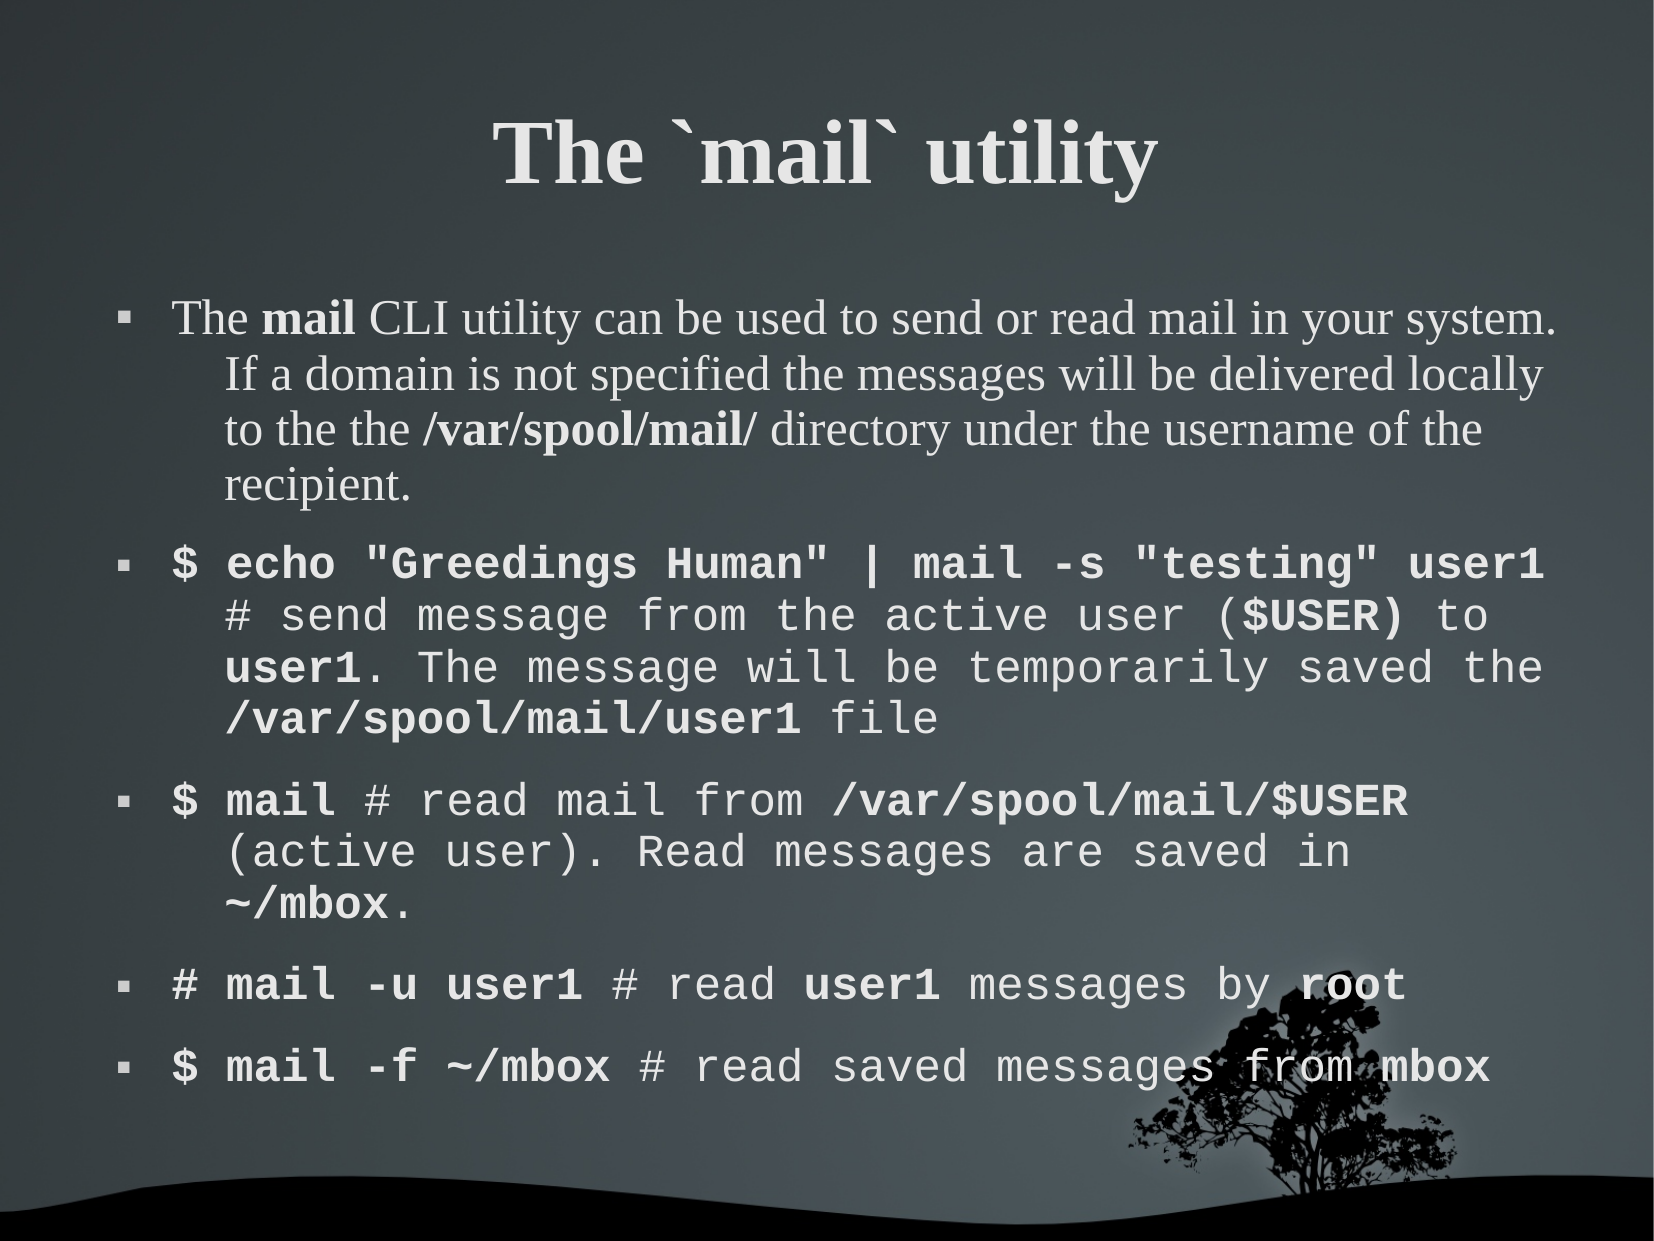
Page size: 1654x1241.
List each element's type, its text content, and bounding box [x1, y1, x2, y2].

picture [0, 0, 1654, 1241]
title The `mail` utility [82, 49, 1571, 257]
list The mail CLI utility can be used to send or read mail in your system. If a domain is not specified the messages will be delivered locally to the the /var/spool/mail/ directory under the username of the recipient. $ echo "Greedings Human" | mail -s "testing" user1 # send message from the active user ($USER) to user1. The message will be temporarily saved the /var/spool/mail/user1 file $ mail # read mail from /var/spool/mail/$USER (active user). Read messages are saved in ~/mbox. # mail -u user1 # read user1 messages by root $ mail -f ~/mbox # read saved messages from mbox [82, 290, 1571, 1177]
